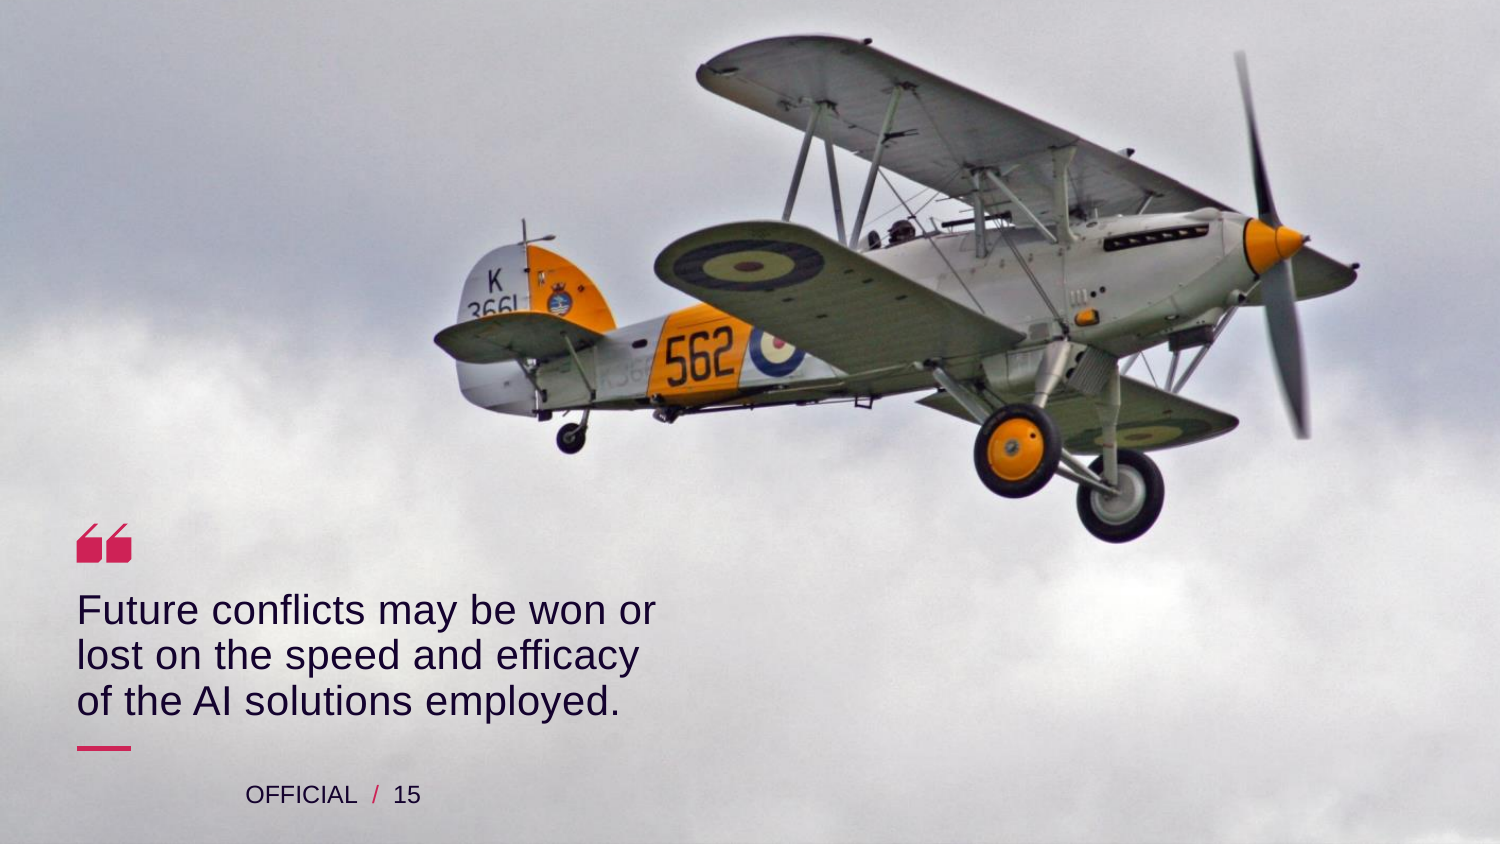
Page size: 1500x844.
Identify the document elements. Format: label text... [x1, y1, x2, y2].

text_box OFFICIAL / 15 [230, 771, 1457, 816]
text_box Future conflicts may be won or lost on the speed and efficacy of the AI solutions employed. [76, 586, 714, 794]
picture [0, 0, 1500, 844]
